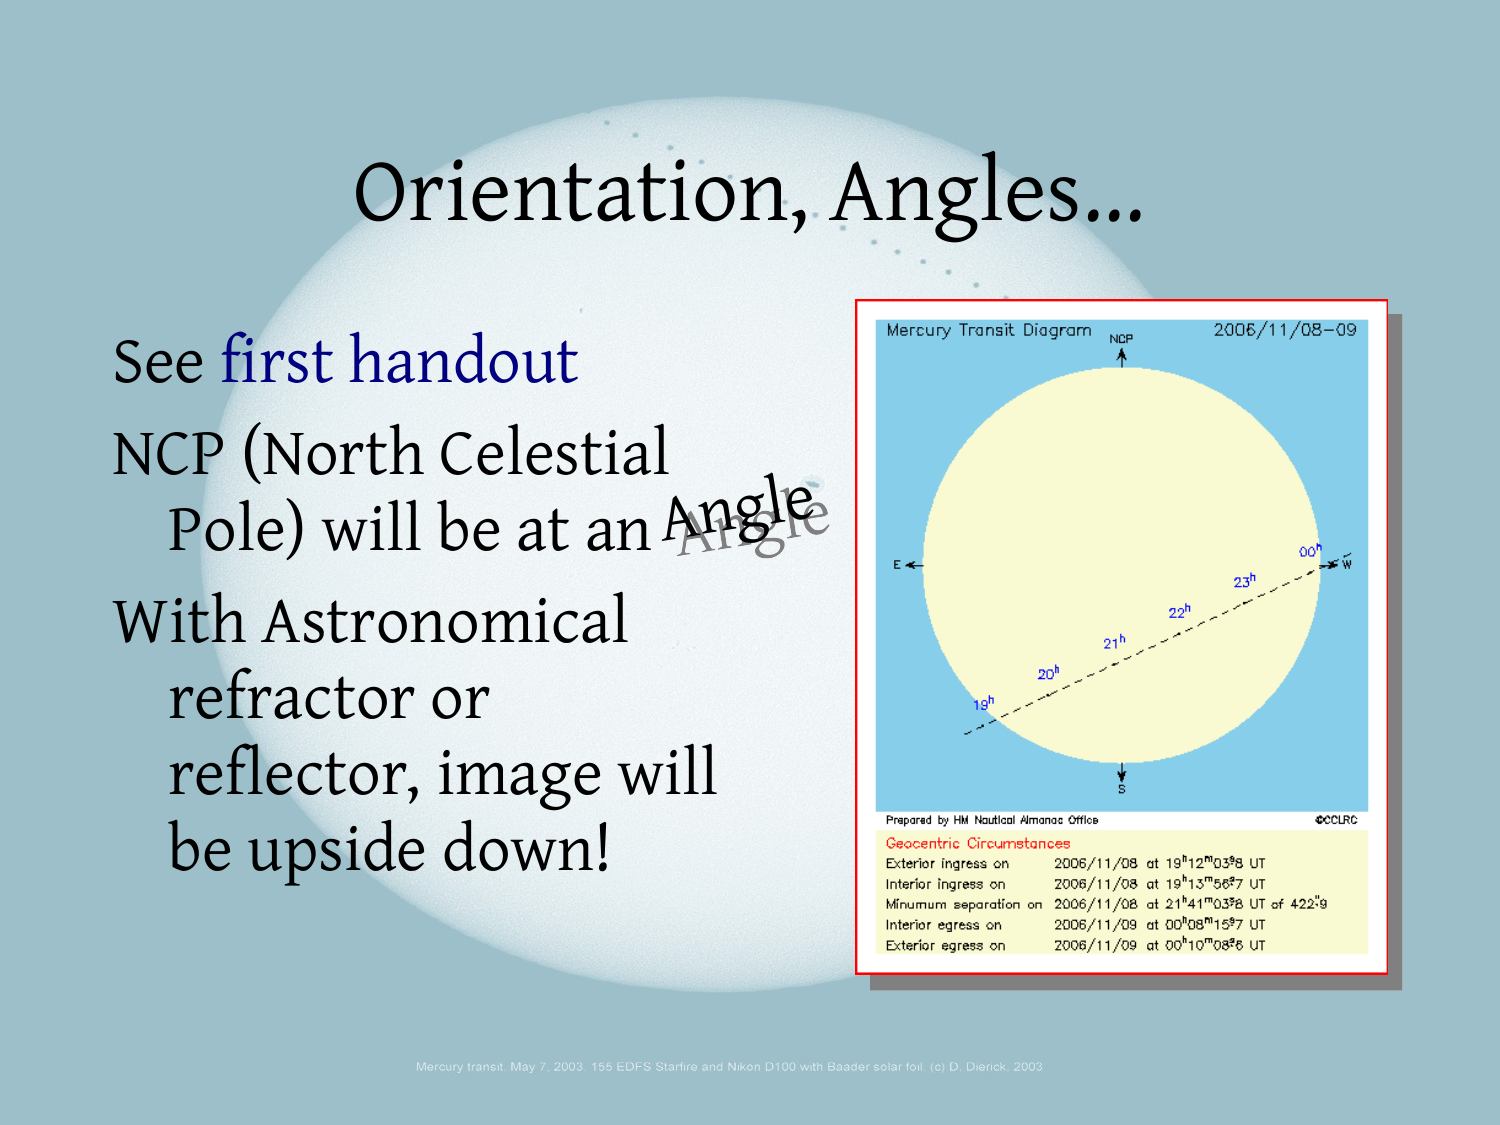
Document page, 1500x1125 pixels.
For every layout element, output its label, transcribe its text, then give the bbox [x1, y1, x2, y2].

list See first handout NCP (North Celestial Pole) will be at an With Astronomical refractor or reflector, image will be upside down! [112, 324, 735, 986]
text_box Angle [637, 450, 837, 570]
picture [0, 0, 1500, 1125]
title Orientation, Angles... [112, 99, 1388, 288]
